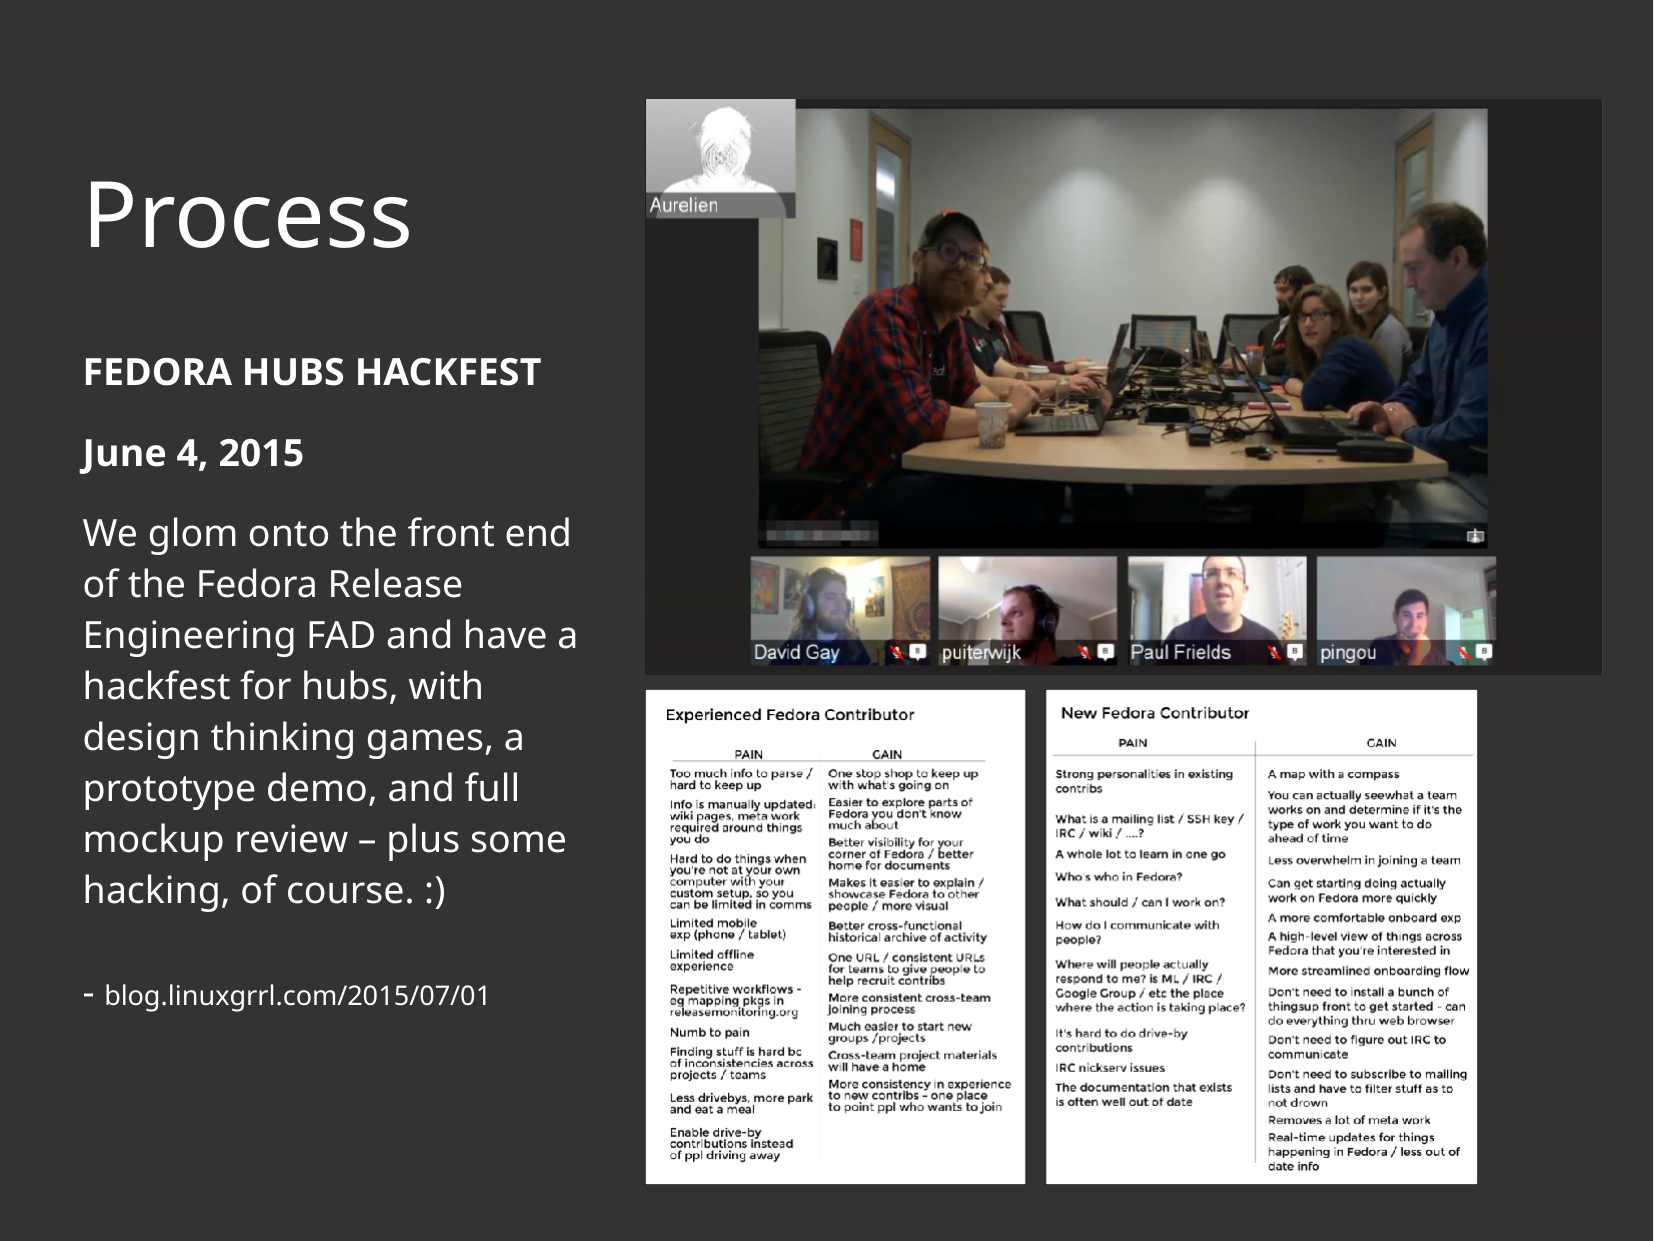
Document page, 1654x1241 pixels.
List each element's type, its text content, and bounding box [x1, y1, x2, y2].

picture [645, 99, 1603, 676]
picture [645, 689, 1478, 1186]
title Process [82, 108, 645, 316]
list FEDORA HUBS HACKFEST June 4, 2015 We glom onto the front end of the Fedora Release Engineering FAD and have a hackfest for hubs, with design thinking games, a prototype demo, and full mockup review – plus some hacking, of course. :) - blog.linuxgrrl.com/2015/07/01 [82, 345, 601, 1141]
